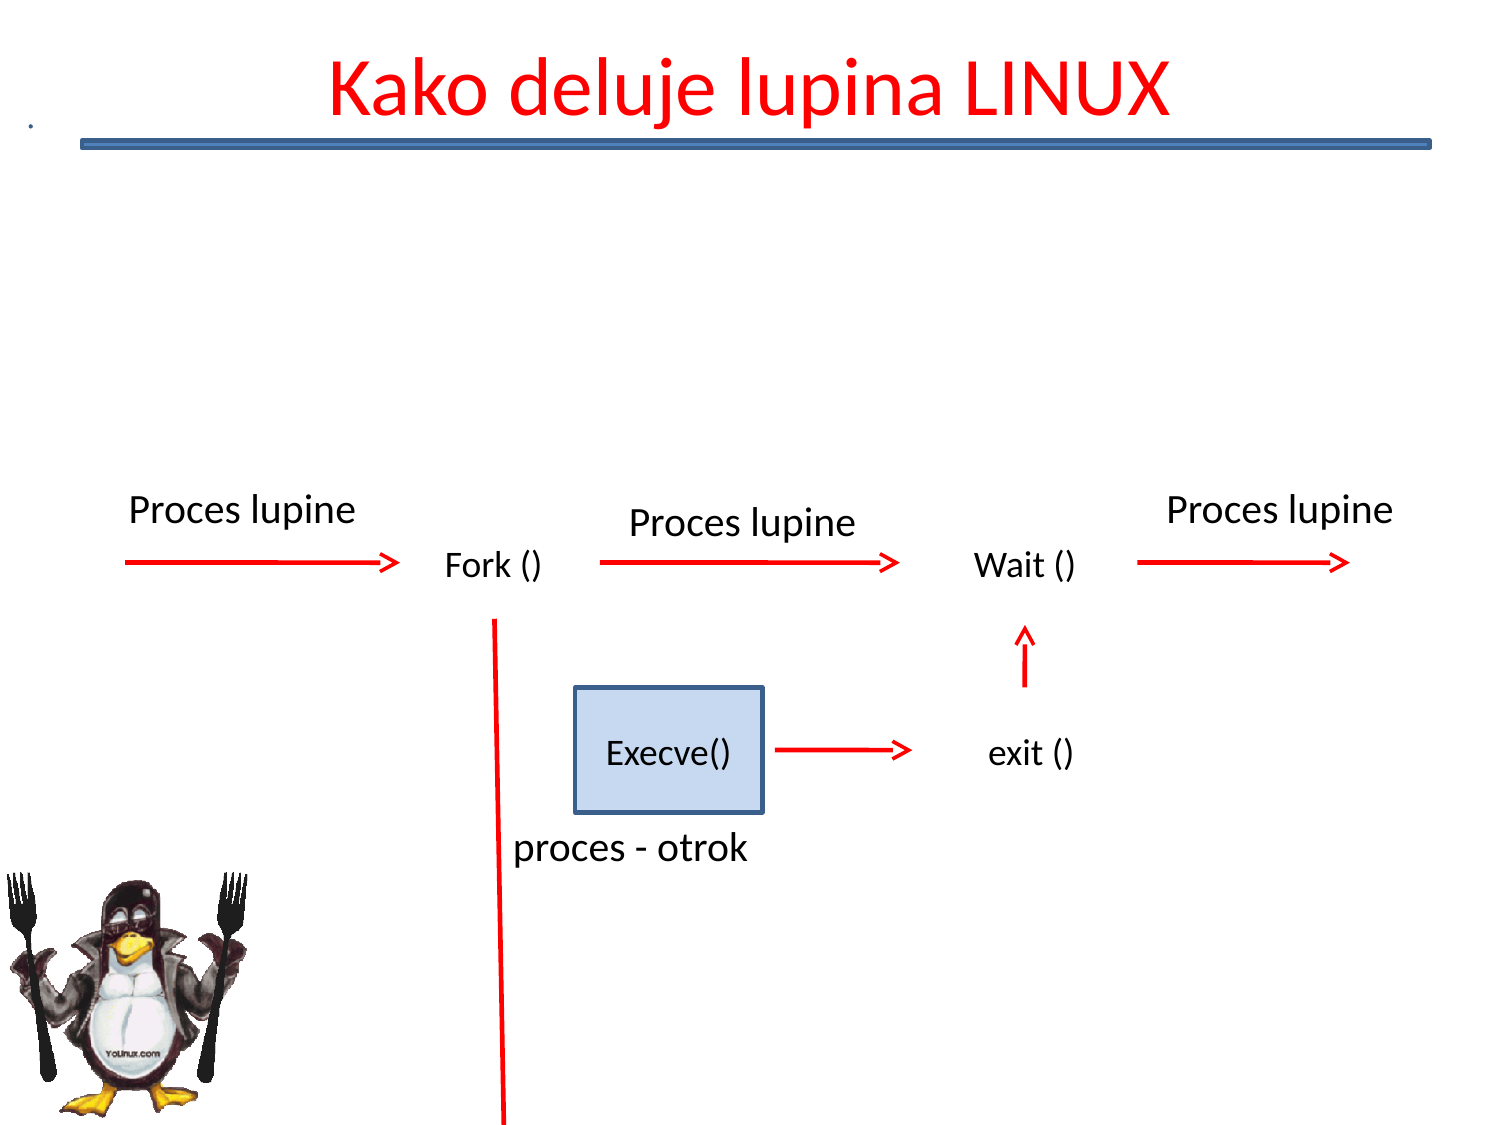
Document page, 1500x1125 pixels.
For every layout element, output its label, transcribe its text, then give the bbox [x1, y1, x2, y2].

text_box Proces lupine [113, 474, 372, 540]
text_box Proces lupine [613, 487, 872, 553]
text_box Proces lupine [1151, 474, 1409, 540]
text_box Execve() [575, 687, 763, 813]
text_box proces - otrok [501, 812, 764, 878]
picture [0, 869, 255, 1125]
title Kako deluje lupina LINUX [75, 23, 1425, 141]
